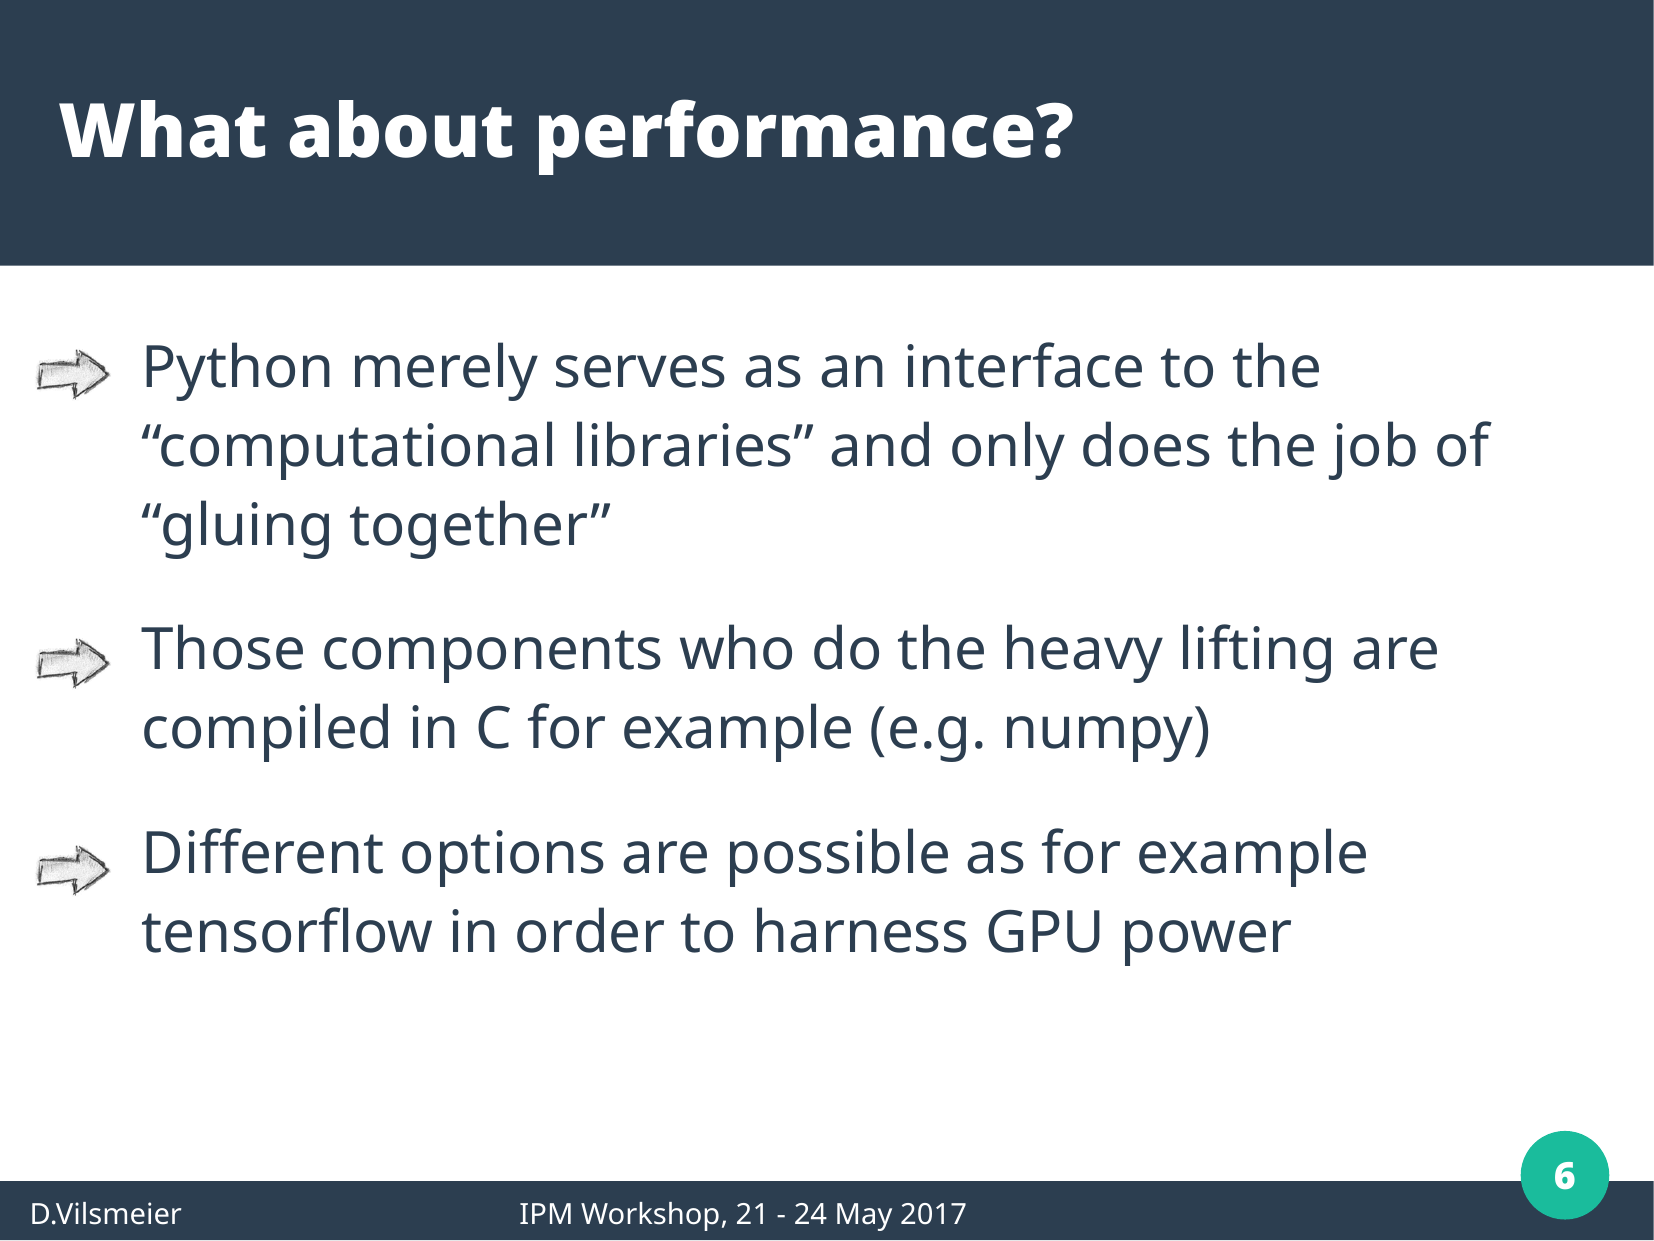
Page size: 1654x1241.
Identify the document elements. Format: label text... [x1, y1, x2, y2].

picture [31, 828, 113, 910]
title What about performance? [59, 49, 1595, 207]
picture [31, 621, 113, 703]
list Python merely serves as an interface to the “computational libraries” and only does the job of “gluing together” Those components who do the heavy lifting are compiled in C for example (e.g. numpy) Different options are possible as for example tensorflow in order to harness GPU power [70, 324, 1607, 1152]
picture [31, 332, 113, 414]
